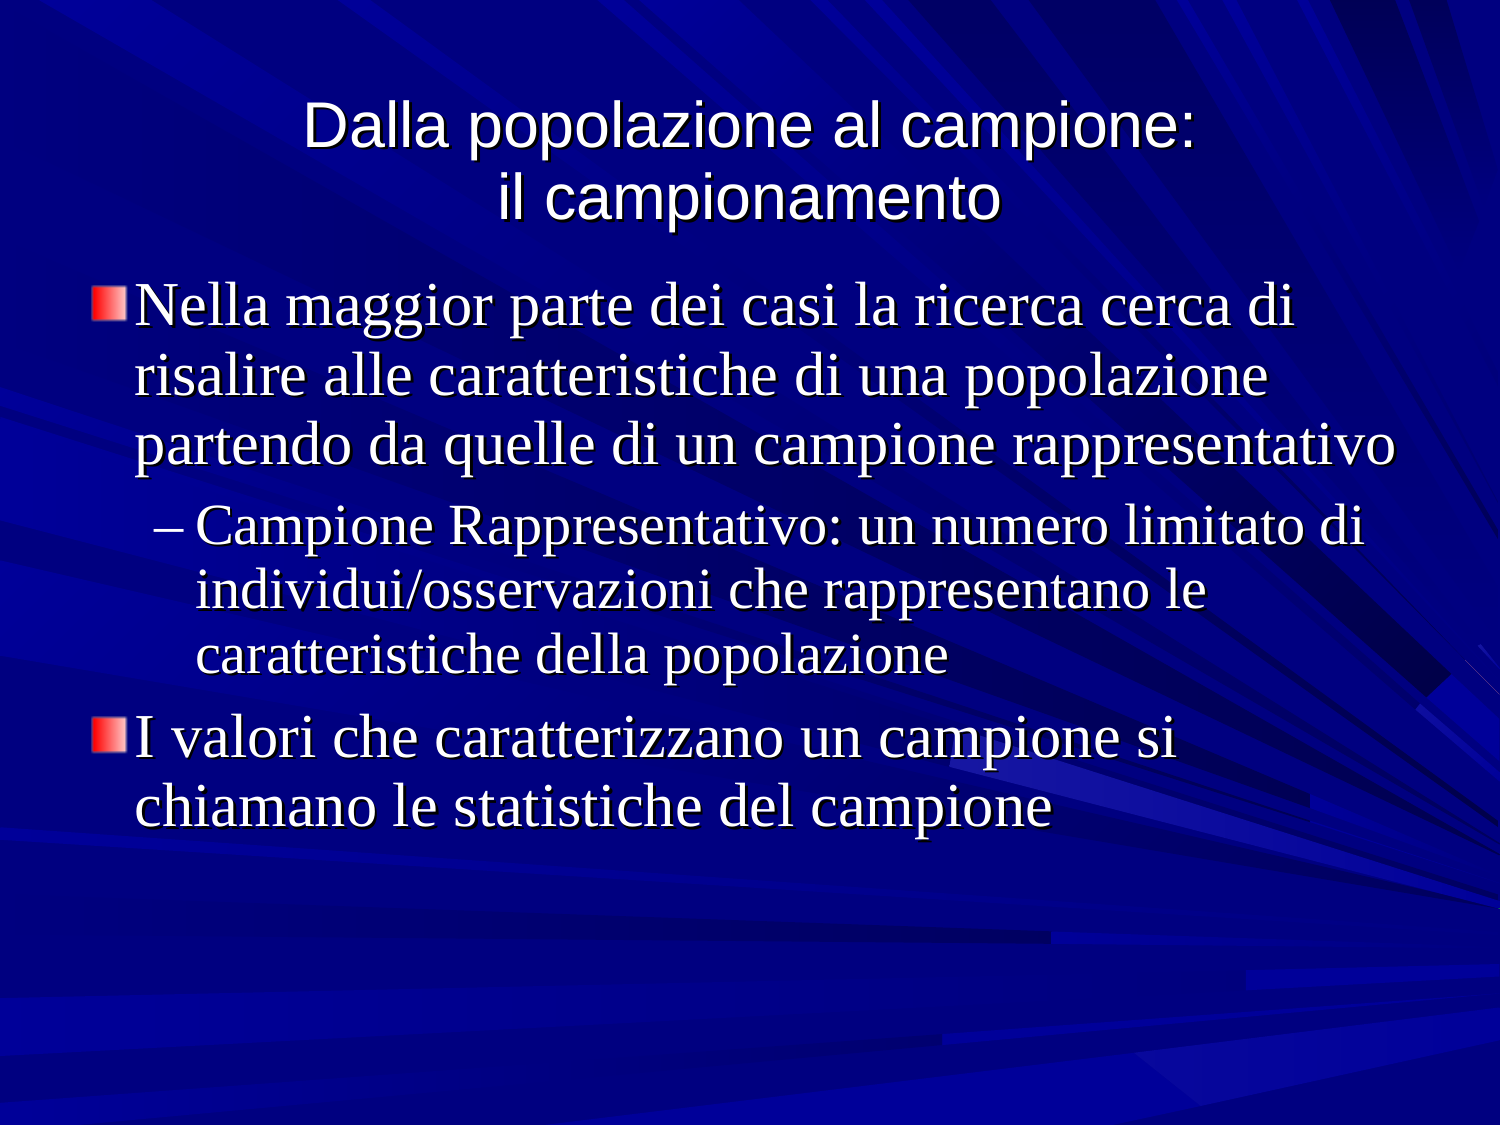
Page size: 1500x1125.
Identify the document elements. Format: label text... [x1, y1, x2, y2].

title Dalla popolazione al campione: il campionamento [75, 45, 1426, 234]
list Nella maggior parte dei casi la ricerca cerca di risalire alle caratteristiche di una popolazione partendo da quelle di un campione rappresentativo Campione Rappresentativo: un numero limitato di individui/osservazioni che rappresentano le caratteristiche della popolazione I valori che caratterizzano un campione si chiamano le statistiche del campione [75, 262, 1426, 1006]
